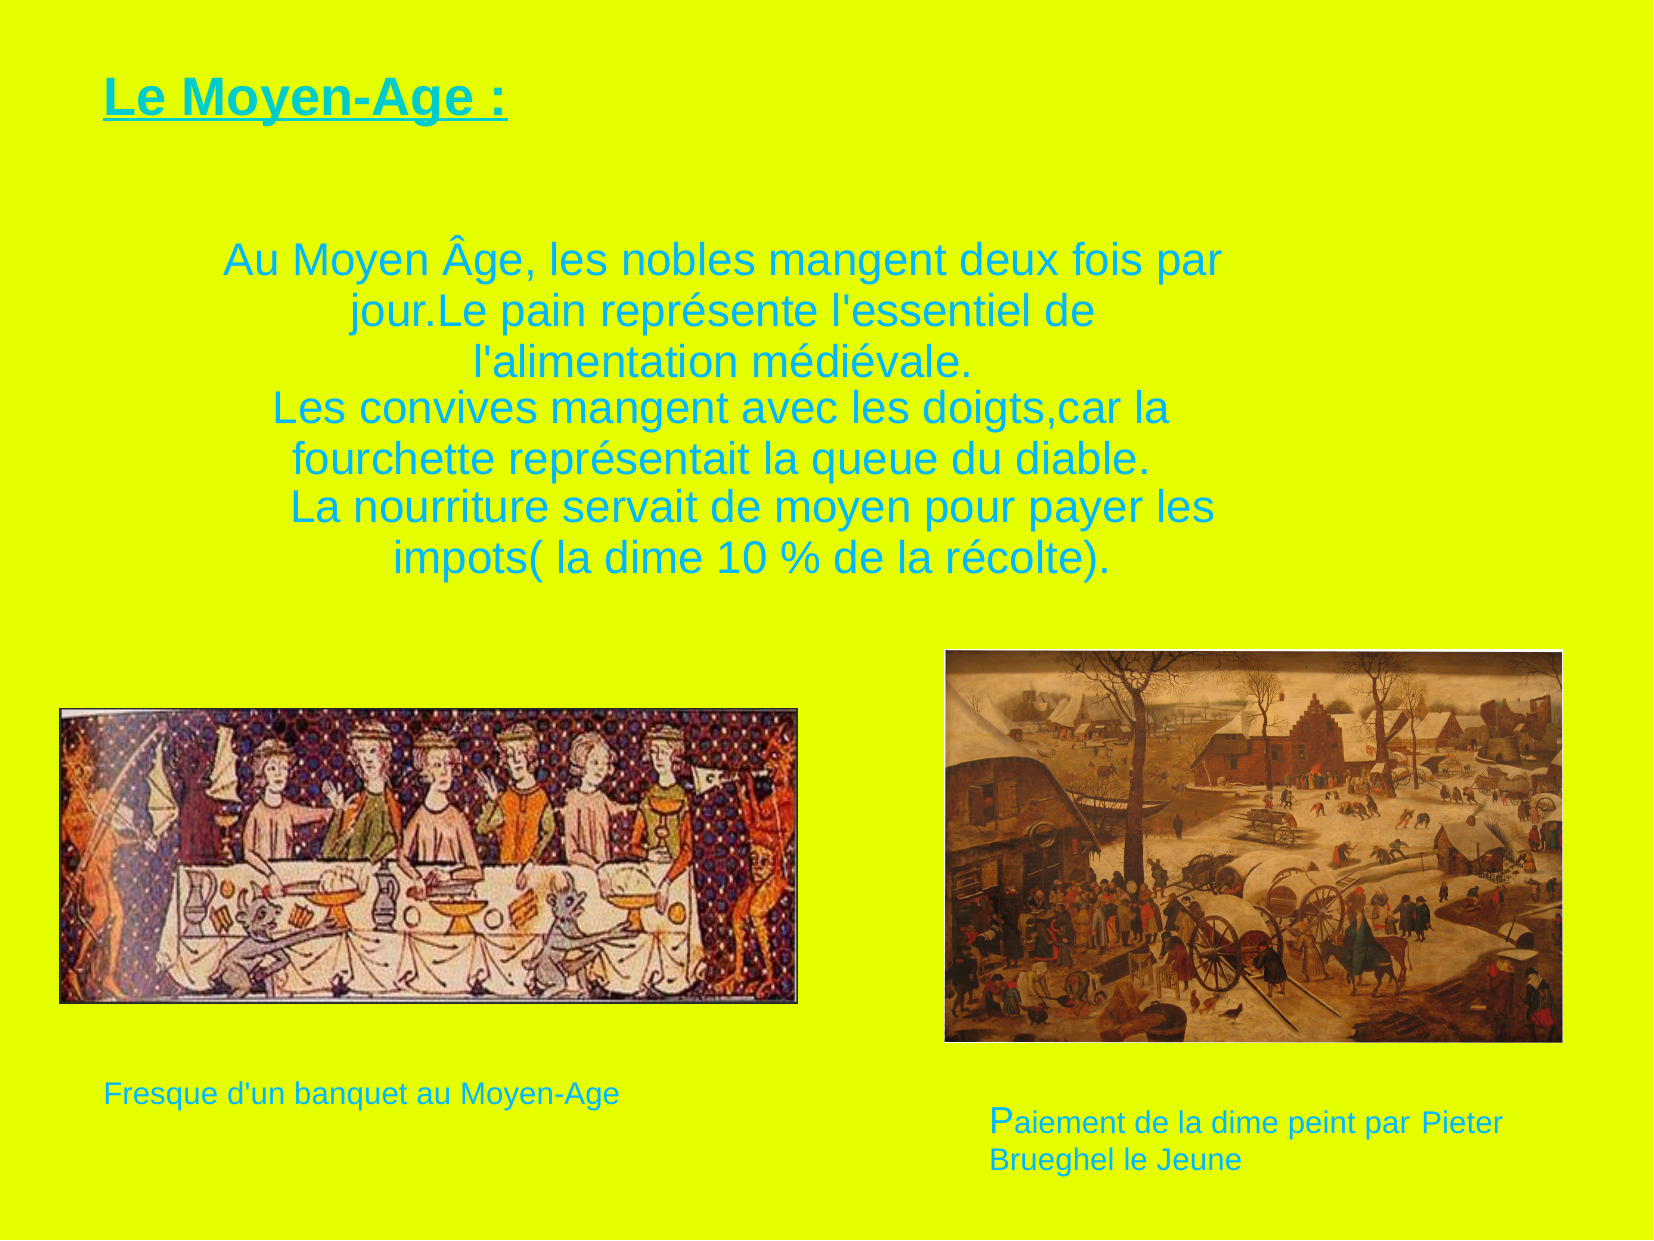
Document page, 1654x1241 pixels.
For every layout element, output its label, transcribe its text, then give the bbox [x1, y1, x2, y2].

text_box La nourriture servait de moyen pour payer les impots( la dime 10 % de la récolte). [265, 473, 1241, 591]
text_box Au Moyen Âge, les nobles mangent deux fois par jour.Le pain représente l'essentiel de l'alimentation médiévale. [206, 226, 1241, 446]
text_box Fresque d'un banquet au Moyen-Age [88, 1062, 827, 1120]
picture [944, 649, 1563, 1044]
text_box Paiement de la dime peint par Pieter Brueghel le Jeune [974, 1092, 1536, 1185]
text_box Le Moyen-Age : [88, 59, 1447, 136]
text_box Les convives mangent avec les doigts,car la fourchette représentait la queue du diable. [233, 382, 1210, 485]
picture [59, 708, 798, 1004]
